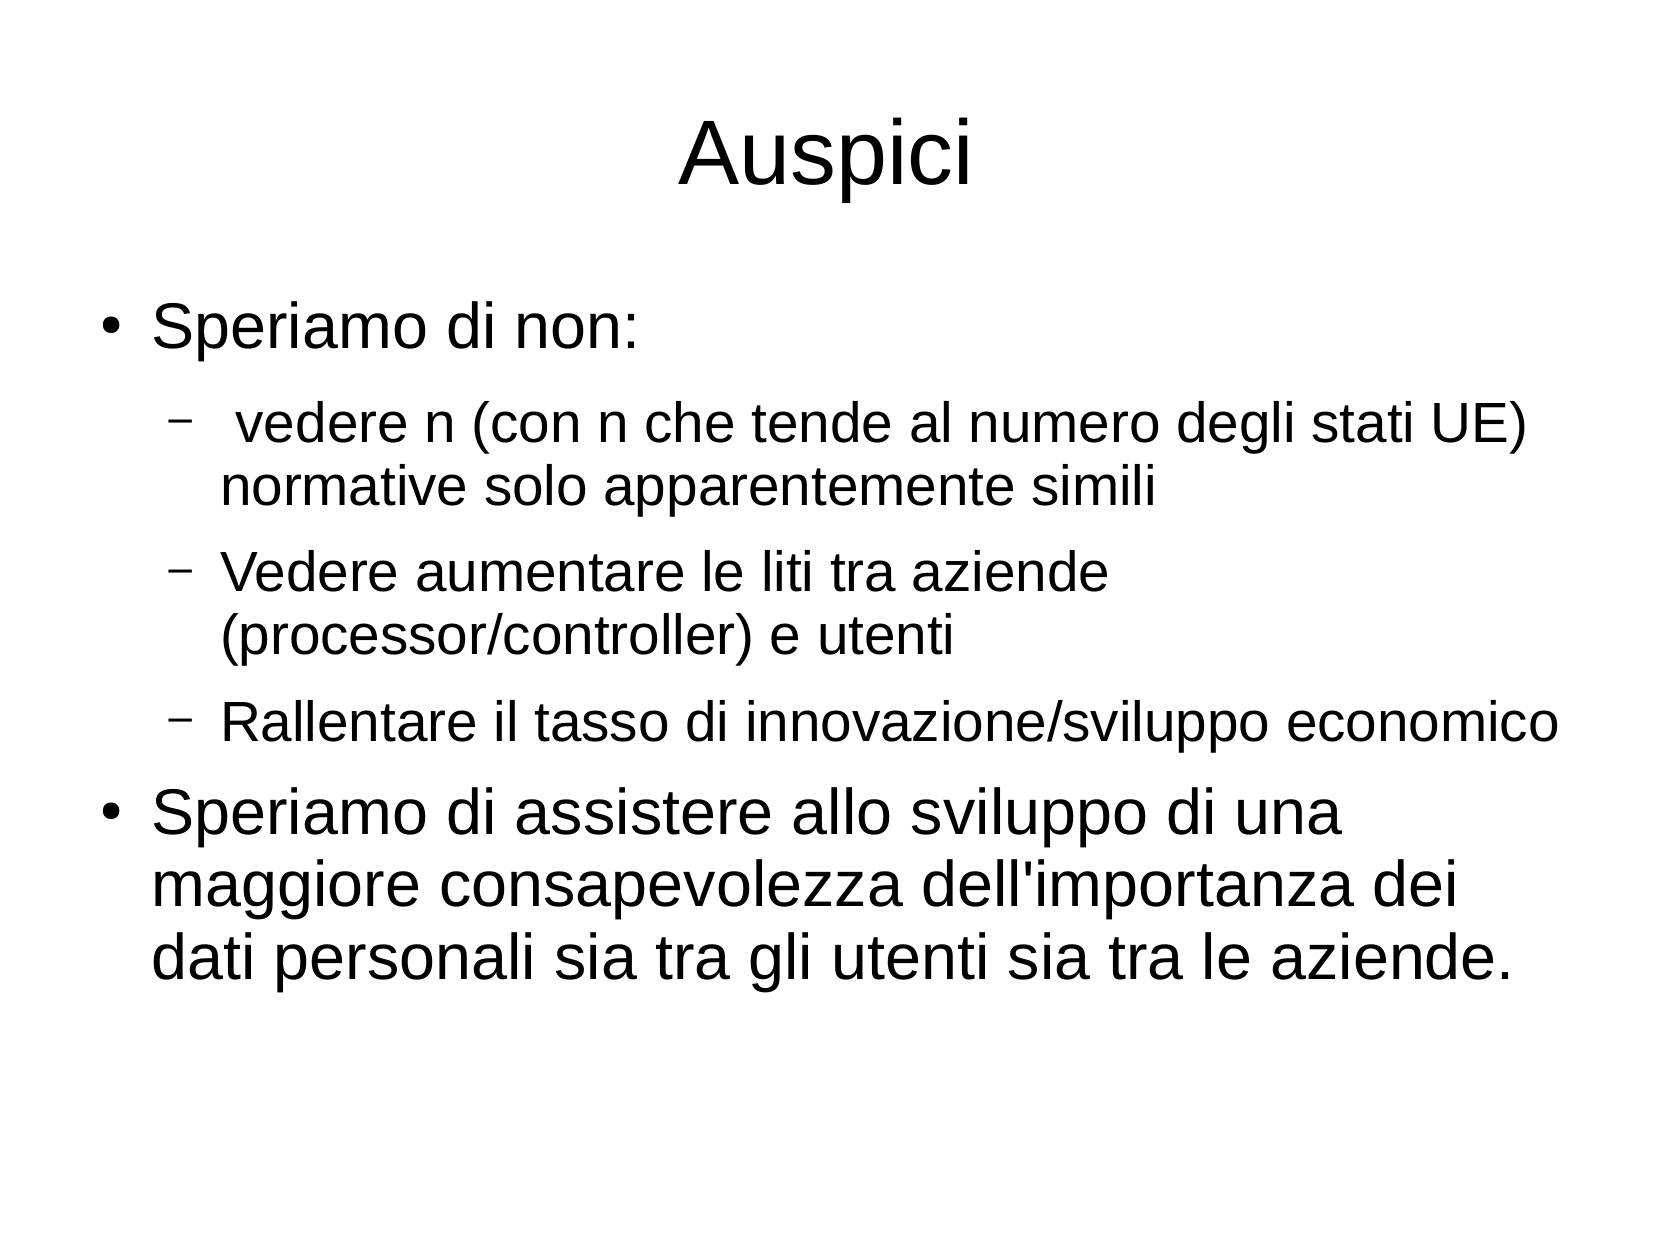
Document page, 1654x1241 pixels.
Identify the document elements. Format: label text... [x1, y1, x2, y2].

list Speriamo di non: vedere n (con n che tende al numero degli stati UE) normative solo apparentemente simili Vedere aumentare le liti tra aziende (processor/controller) e utenti Rallentare il tasso di innovazione/sviluppo economico Speriamo di assistere allo sviluppo di una maggiore consapevolezza dell'importanza dei dati personali sia tra gli utenti sia tra le aziende. [82, 290, 1571, 1010]
title Auspici [82, 49, 1571, 257]
